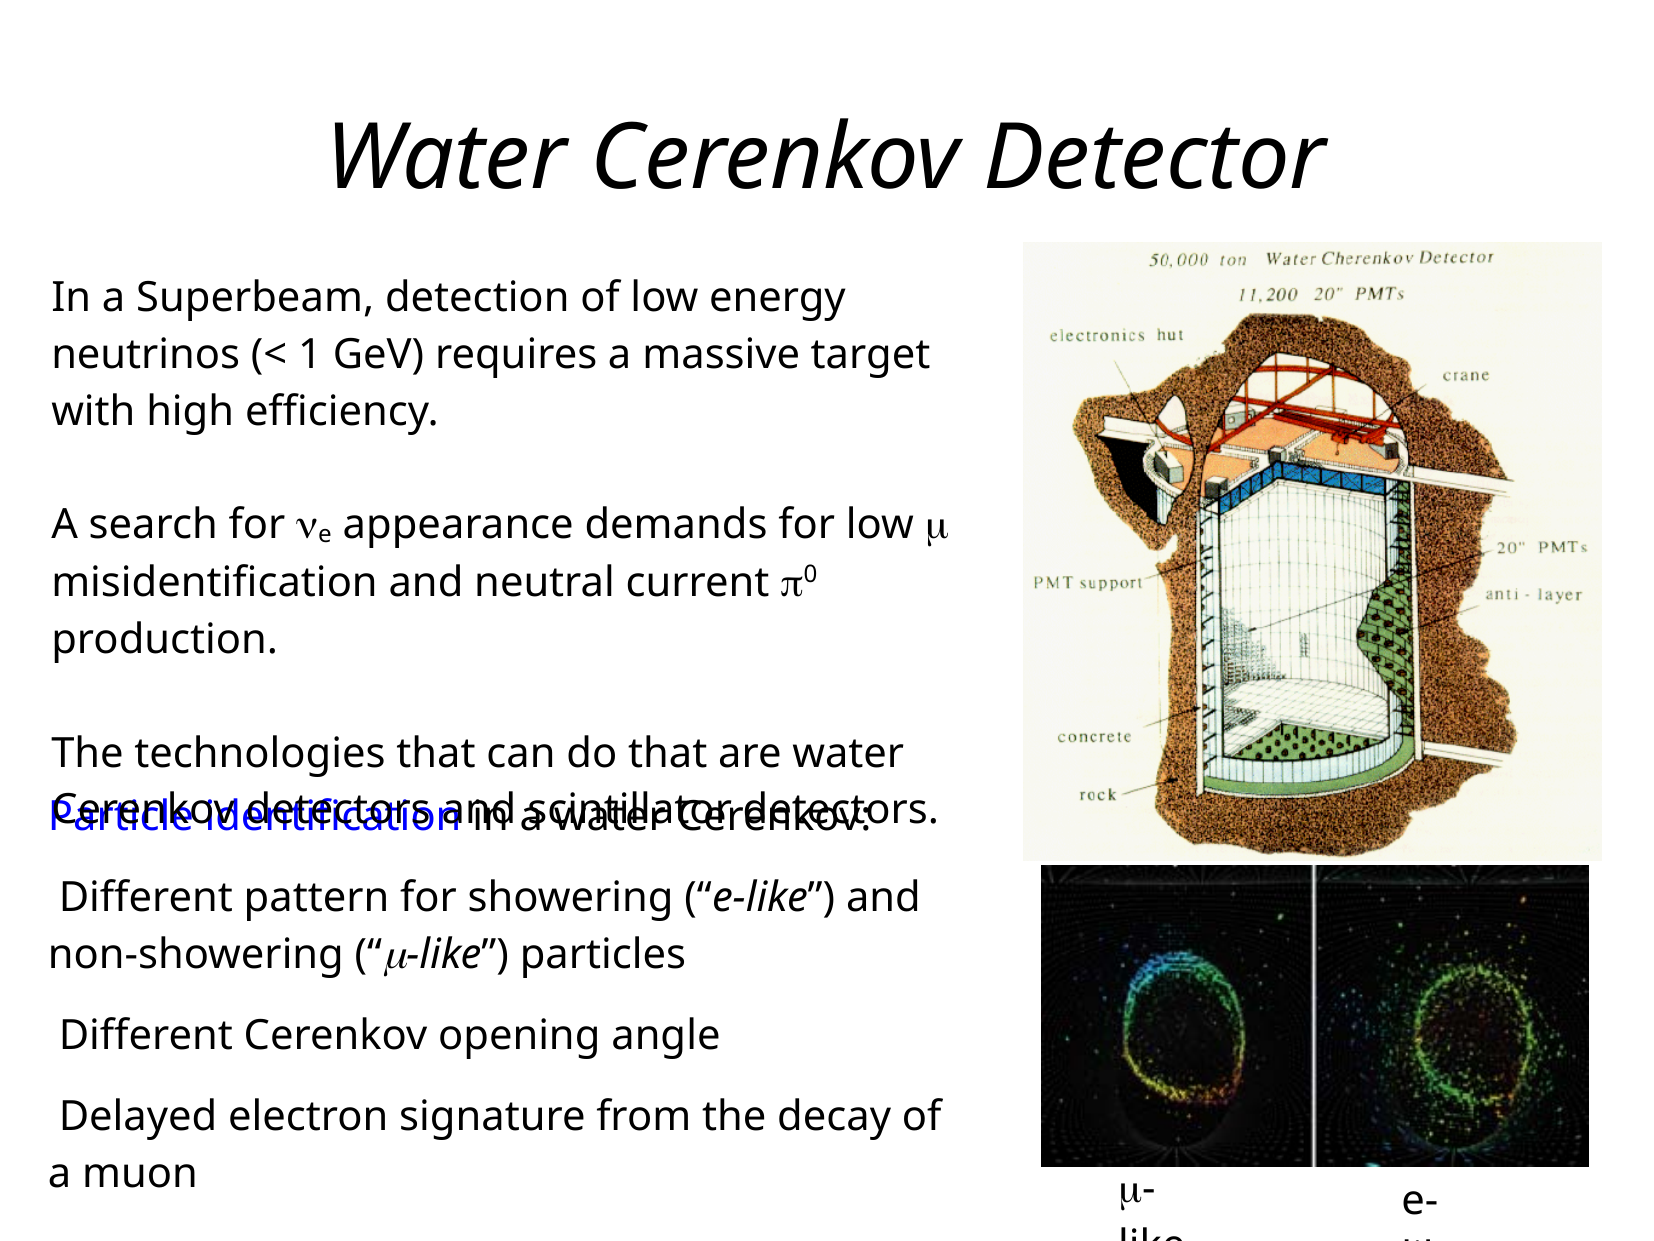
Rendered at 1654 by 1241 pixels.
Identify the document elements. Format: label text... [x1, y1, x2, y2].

picture [1041, 865, 1589, 1167]
text_box m-like [1103, 1150, 1234, 1221]
title Water Cerenkov Detector [82, 56, 1571, 250]
picture [1023, 242, 1602, 861]
text_box e-like [1386, 1162, 1518, 1232]
text_box In a Superbeam, detection of low energy neutrinos (< 1 GeV) requires a massive target with high efficiency. A search for ne appearance demands for low m misidentification and neutral current p0 production. The technologies that can do that are water Cerenkov detectors and scintillator detectors. [36, 258, 999, 746]
text_box Particle identification in a water Cerenkov: Different pattern for showering (“e-like”) and non-showering (“m-like”) particles Different Cerenkov opening angle Delayed electron signature from the decay of a muon [33, 778, 991, 1176]
